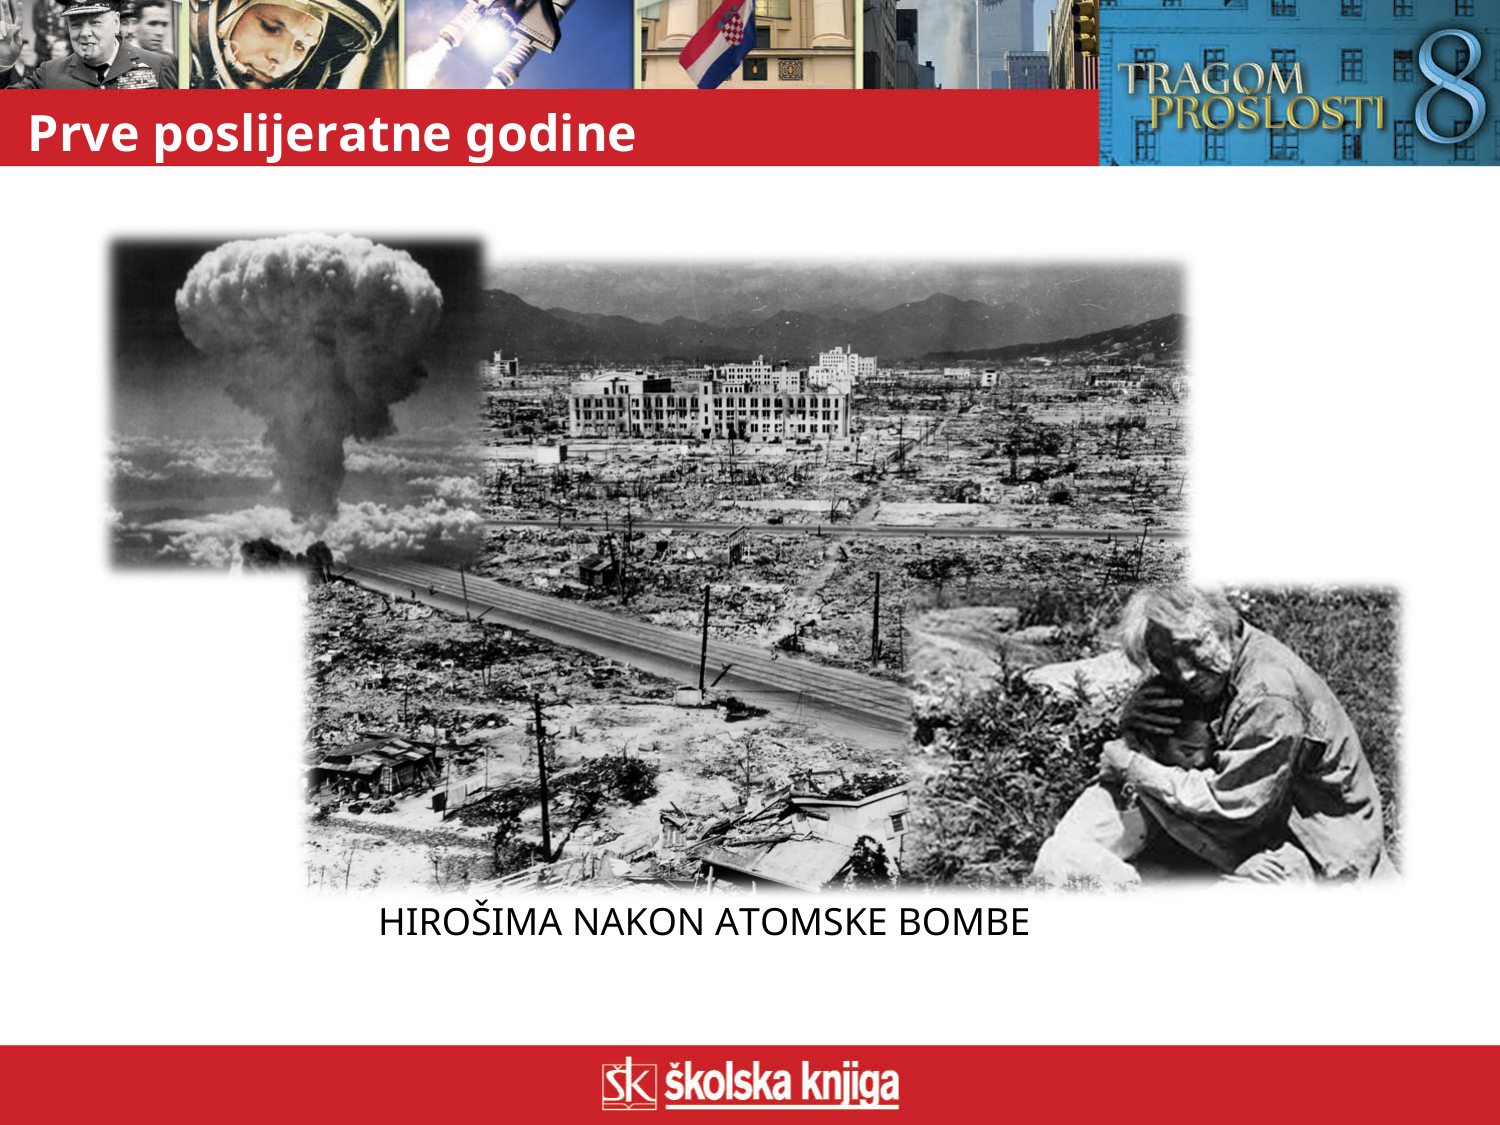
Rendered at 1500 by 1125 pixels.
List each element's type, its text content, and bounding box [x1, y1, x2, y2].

text_box HIROŠIMA NAKON ATOMSKE BOMBE [363, 890, 1126, 952]
text_box Prve poslijeratne godine [0, 93, 926, 170]
picture [0, 0, 1500, 1125]
